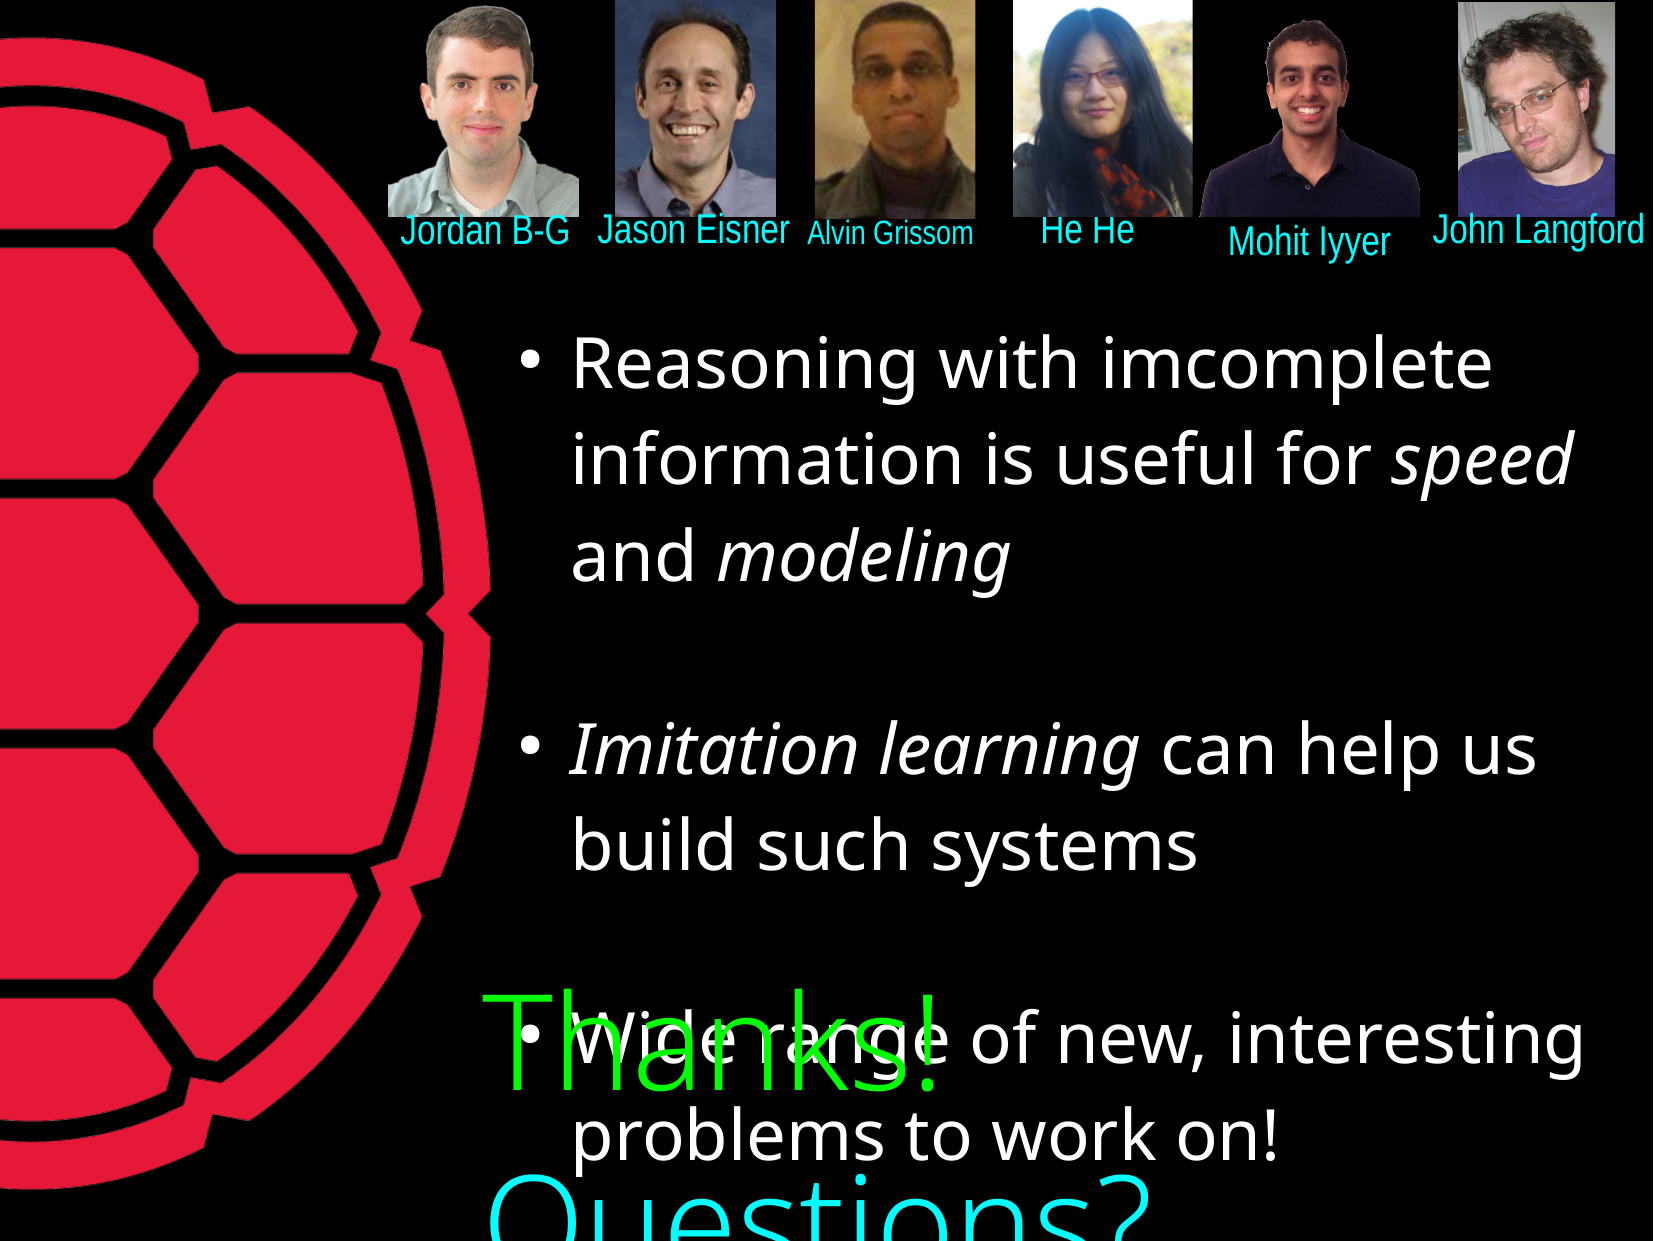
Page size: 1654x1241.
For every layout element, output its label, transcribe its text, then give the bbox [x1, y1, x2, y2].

text_box Jordan B-G [388, 214, 583, 300]
picture [615, 0, 776, 214]
text_box Jason Eisner [583, 214, 804, 301]
picture [0, 0, 579, 1207]
picture [814, 0, 976, 219]
text_box Thanks! Questions? [482, 1040, 1621, 1219]
list Reasoning with imcomplete information is useful for speed and modeling Imitation learning can help us build such systems Wide range of new, interesting problems to work on! [500, 312, 1613, 1040]
picture [1013, 0, 1193, 217]
text_box He He [977, 214, 1198, 301]
text_box Alvin Grissom [805, 220, 976, 278]
text_box John Langford [1421, 214, 1653, 292]
picture [1458, 2, 1616, 214]
picture [1199, 0, 1420, 217]
